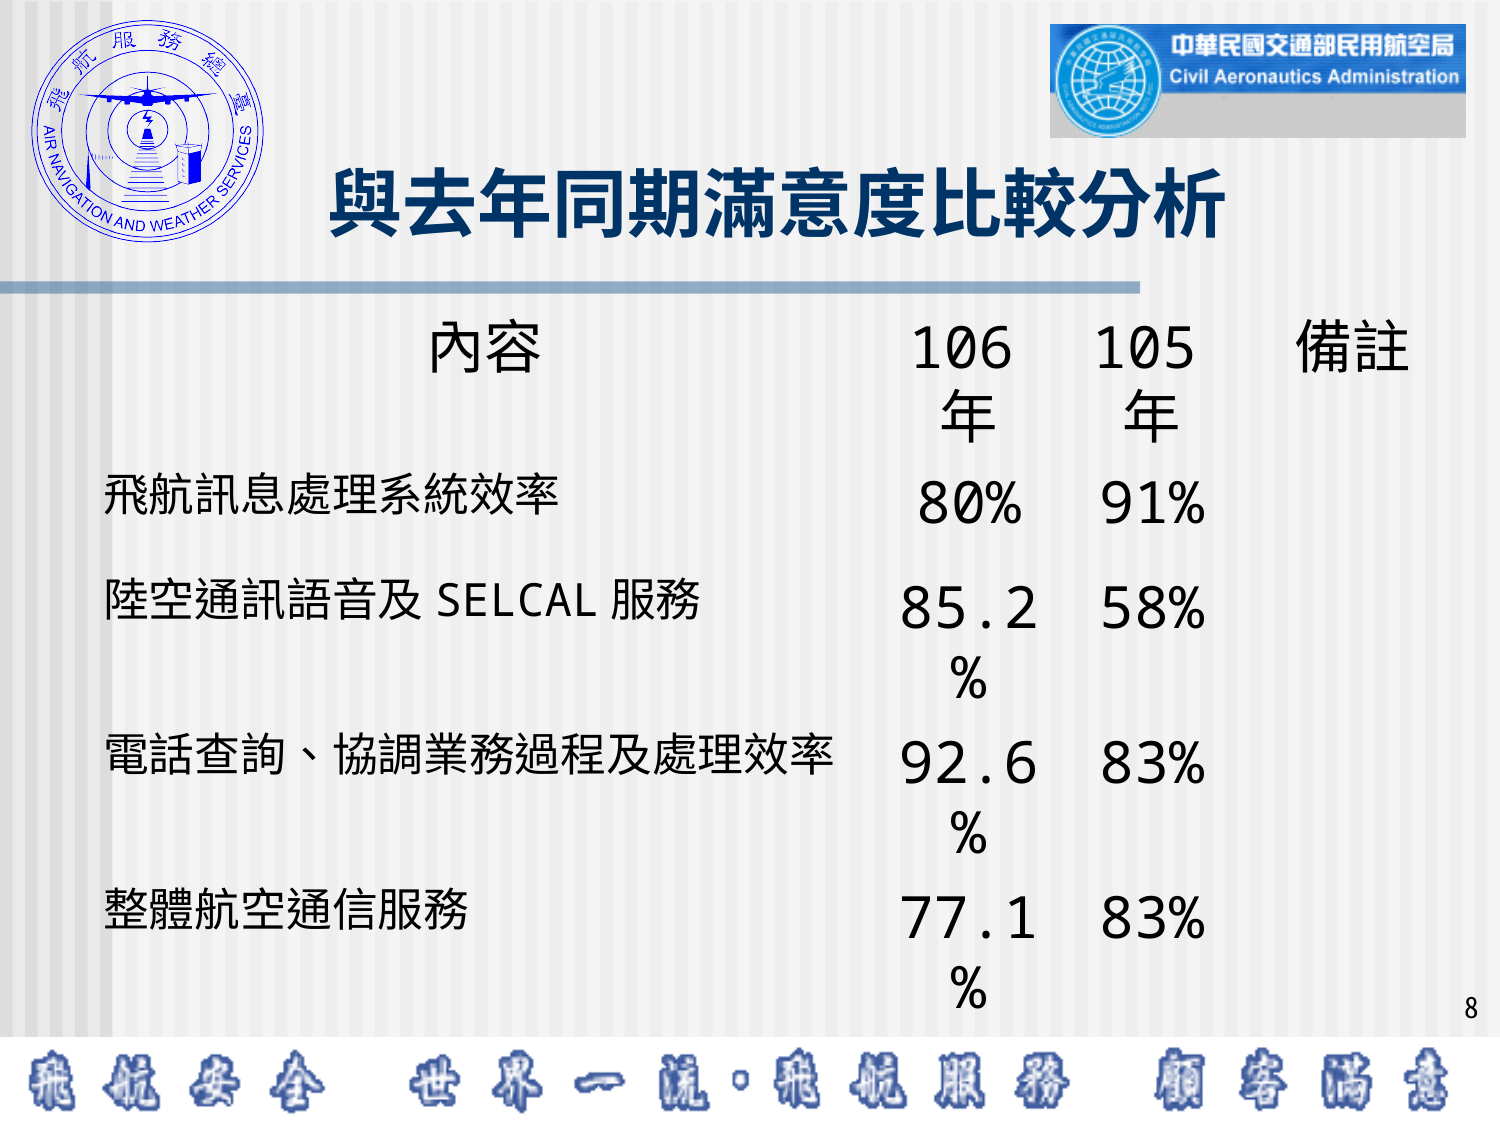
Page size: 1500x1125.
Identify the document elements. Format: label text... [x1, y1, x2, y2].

text_box <編號> [1459, 964, 1495, 1040]
table_header 105年 [1057, 303, 1246, 458]
table_cell [89, 1028, 1459, 1125]
table_cell 飛航訊息處理系統效率 [89, 458, 880, 563]
table_header 106年 [880, 303, 1057, 458]
title 與去年同期滿意度比較分析 [312, 148, 1329, 255]
table_cell 58% [1057, 563, 1246, 718]
table_cell [1246, 563, 1459, 718]
table_cell 電話查詢、協調業務過程及處理效率 [89, 718, 880, 873]
table_cell [1246, 458, 1459, 563]
table_cell 91% [1057, 458, 1246, 563]
table_cell 83% [1057, 718, 1246, 873]
table_cell 85.2% [880, 563, 1057, 718]
table_cell 83% [1057, 873, 1246, 1028]
table_cell 陸空通訊語音及SELCAL服務 [89, 563, 880, 718]
table_cell [1246, 873, 1459, 1028]
table_cell 92.6% [880, 718, 1057, 873]
table_cell [1246, 718, 1459, 873]
table_header 內容 [89, 303, 880, 458]
table_cell 整體航空通信服務 [89, 873, 880, 1028]
table_cell 80% [880, 458, 1057, 563]
table_header 備註 [1246, 303, 1459, 458]
table_cell 77.1% [880, 873, 1057, 1028]
